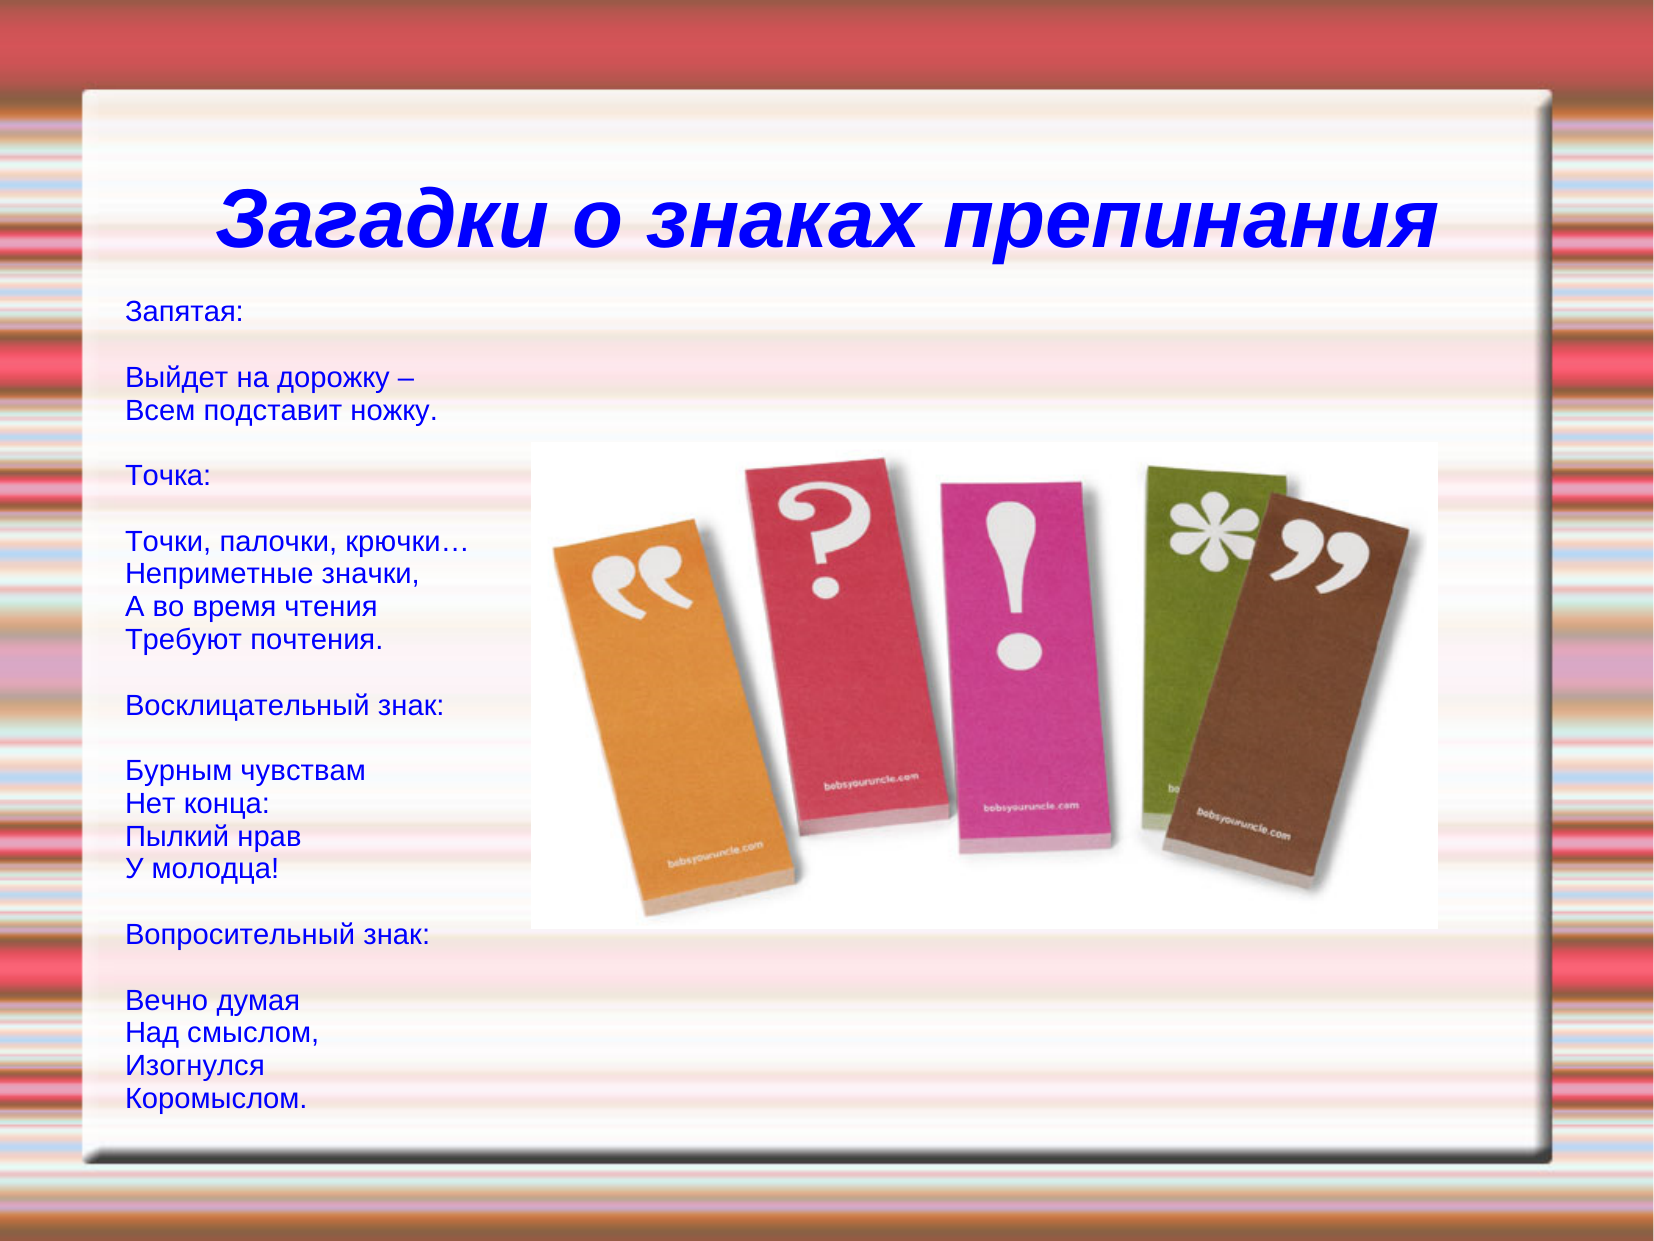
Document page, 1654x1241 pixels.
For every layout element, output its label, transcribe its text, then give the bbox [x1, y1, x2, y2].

subtitle Запятая: Выйдет на дорожку – Всем подставит ножку. Точка: Точки, палочки, крючки… Неприметные значки, А во время чтения Требуют почтения. Восклицательный знак: Бурным чувствам Нет конца: Пылкий нрав У молодца! Вопросительный знак: Вечно думая Над смыслом, Изогнулся Коромыслом. [124, 295, 591, 1115]
title Загадки о знаках препинания [121, 114, 1534, 322]
picture [0, 0, 1654, 1241]
